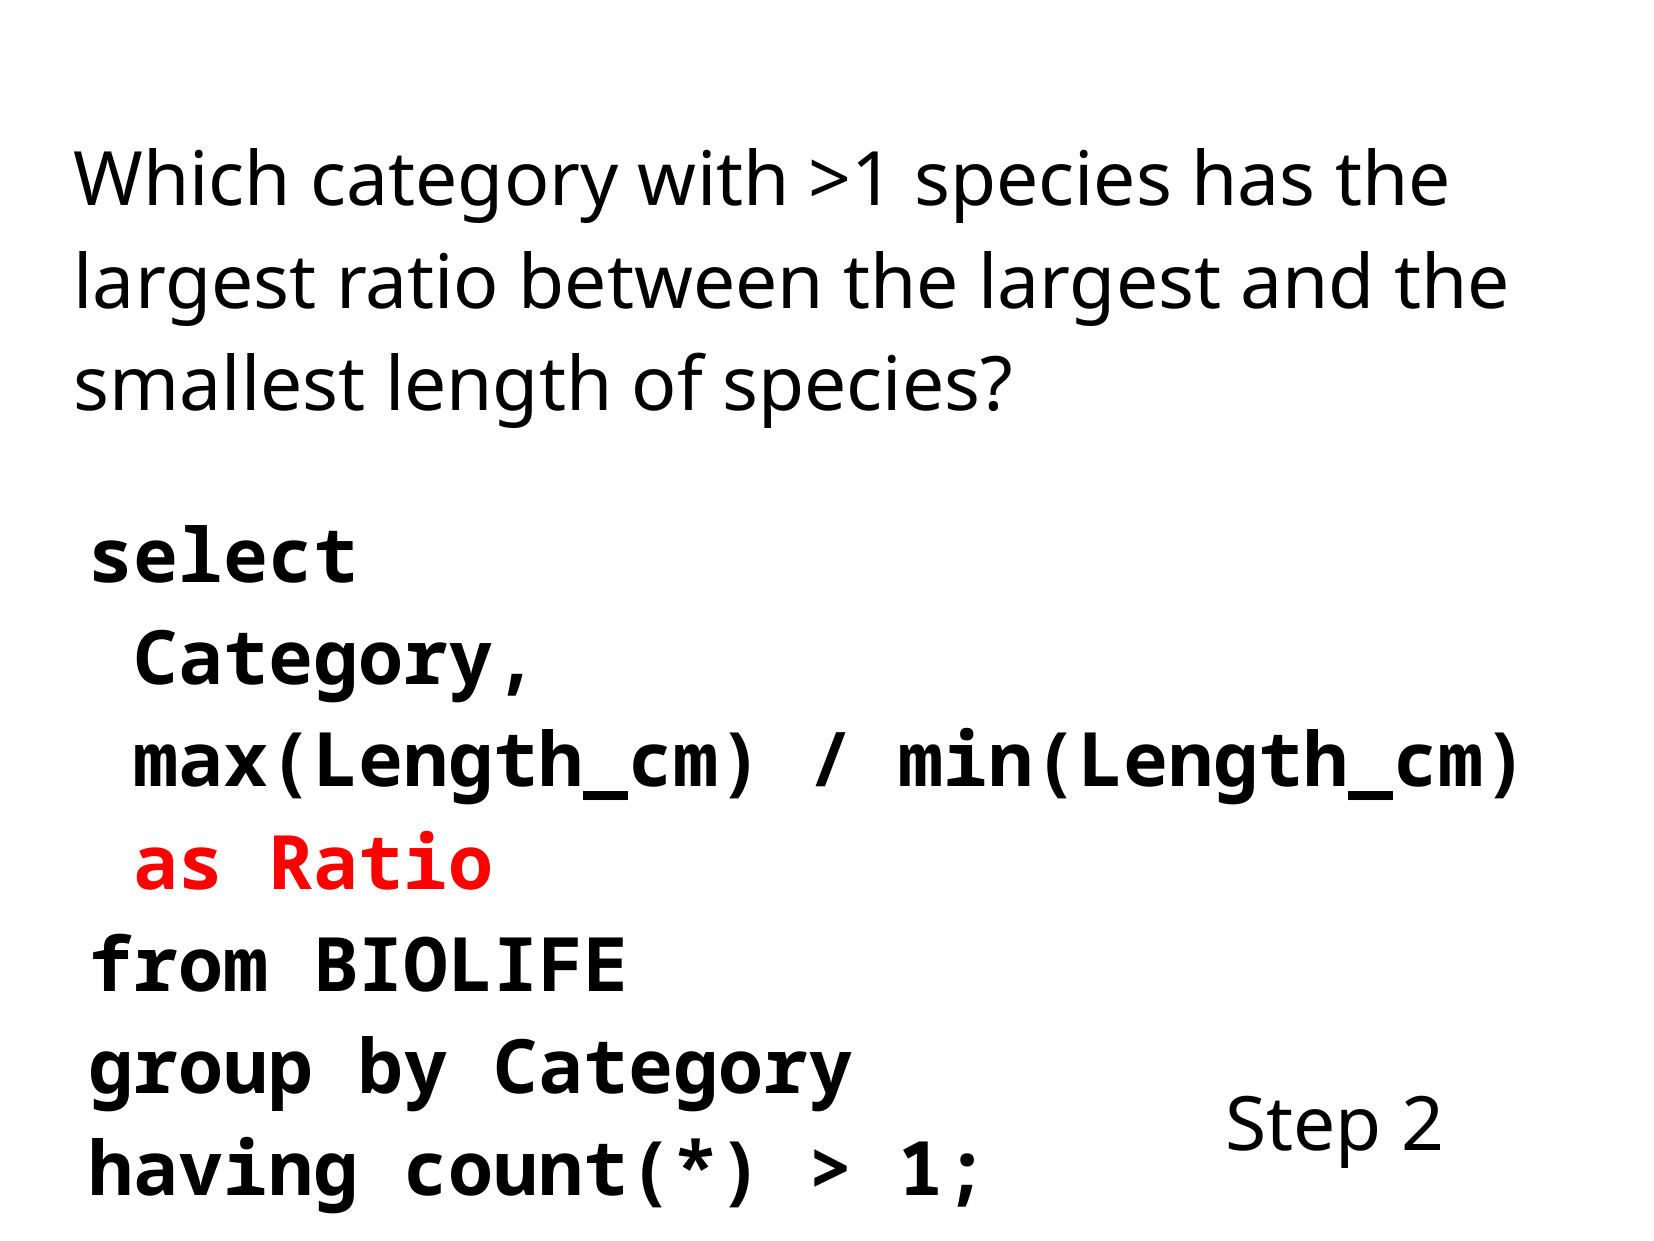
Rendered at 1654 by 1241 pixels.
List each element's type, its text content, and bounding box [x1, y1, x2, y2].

subtitle select Category, max(Length_cm) / min(Length_cm) as Ratio from BIOLIFE group by Category having count(*) > 1; [88, 501, 1625, 1108]
text_box Which category with >1 species has the largest ratio between the largest and the smallest length of species? [59, 118, 1595, 407]
text_box Step 2 [1210, 1062, 1536, 1170]
